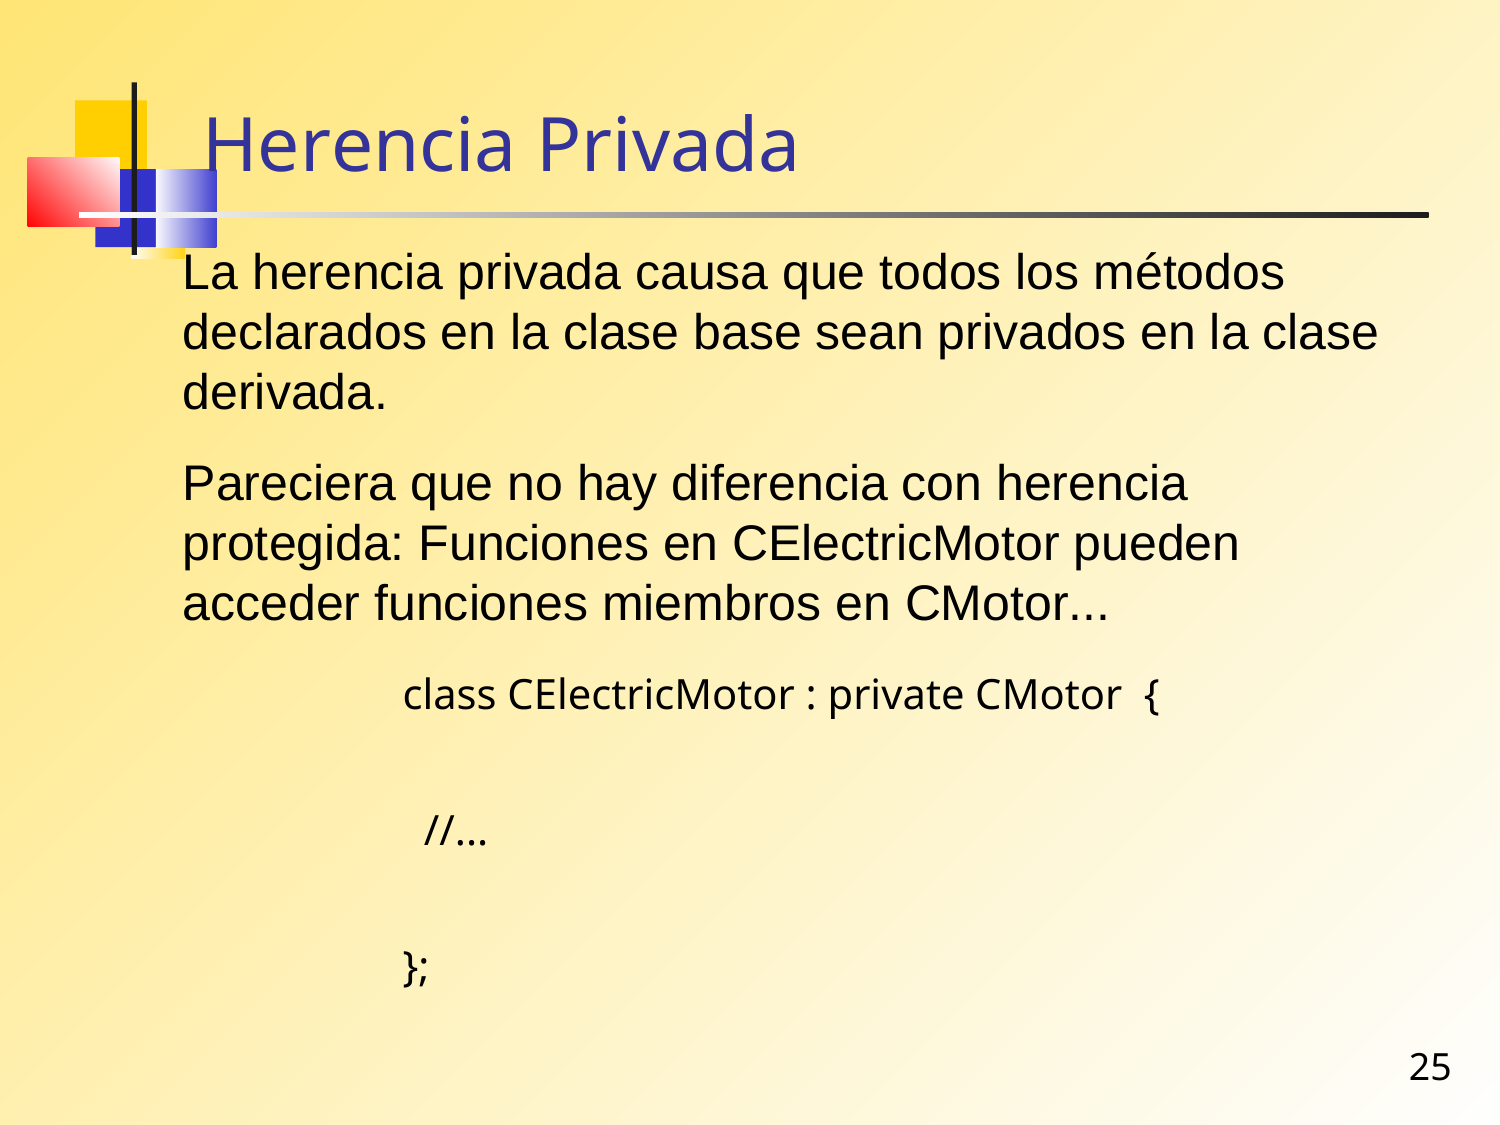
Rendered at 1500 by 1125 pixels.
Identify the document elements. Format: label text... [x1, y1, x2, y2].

list class CElectricMotor : private CMotor { //... }; [387, 657, 1188, 1063]
title Herencia Privada [187, 37, 1466, 201]
text_box La herencia privada causa que todos los métodos declarados en la clase base sean privados en la clase derivada. Pareciera que no hay diferencia con herencia protegida: Funciones en CElectricMotor pueden acceder funciones miembros en CMotor... [159, 231, 1397, 639]
